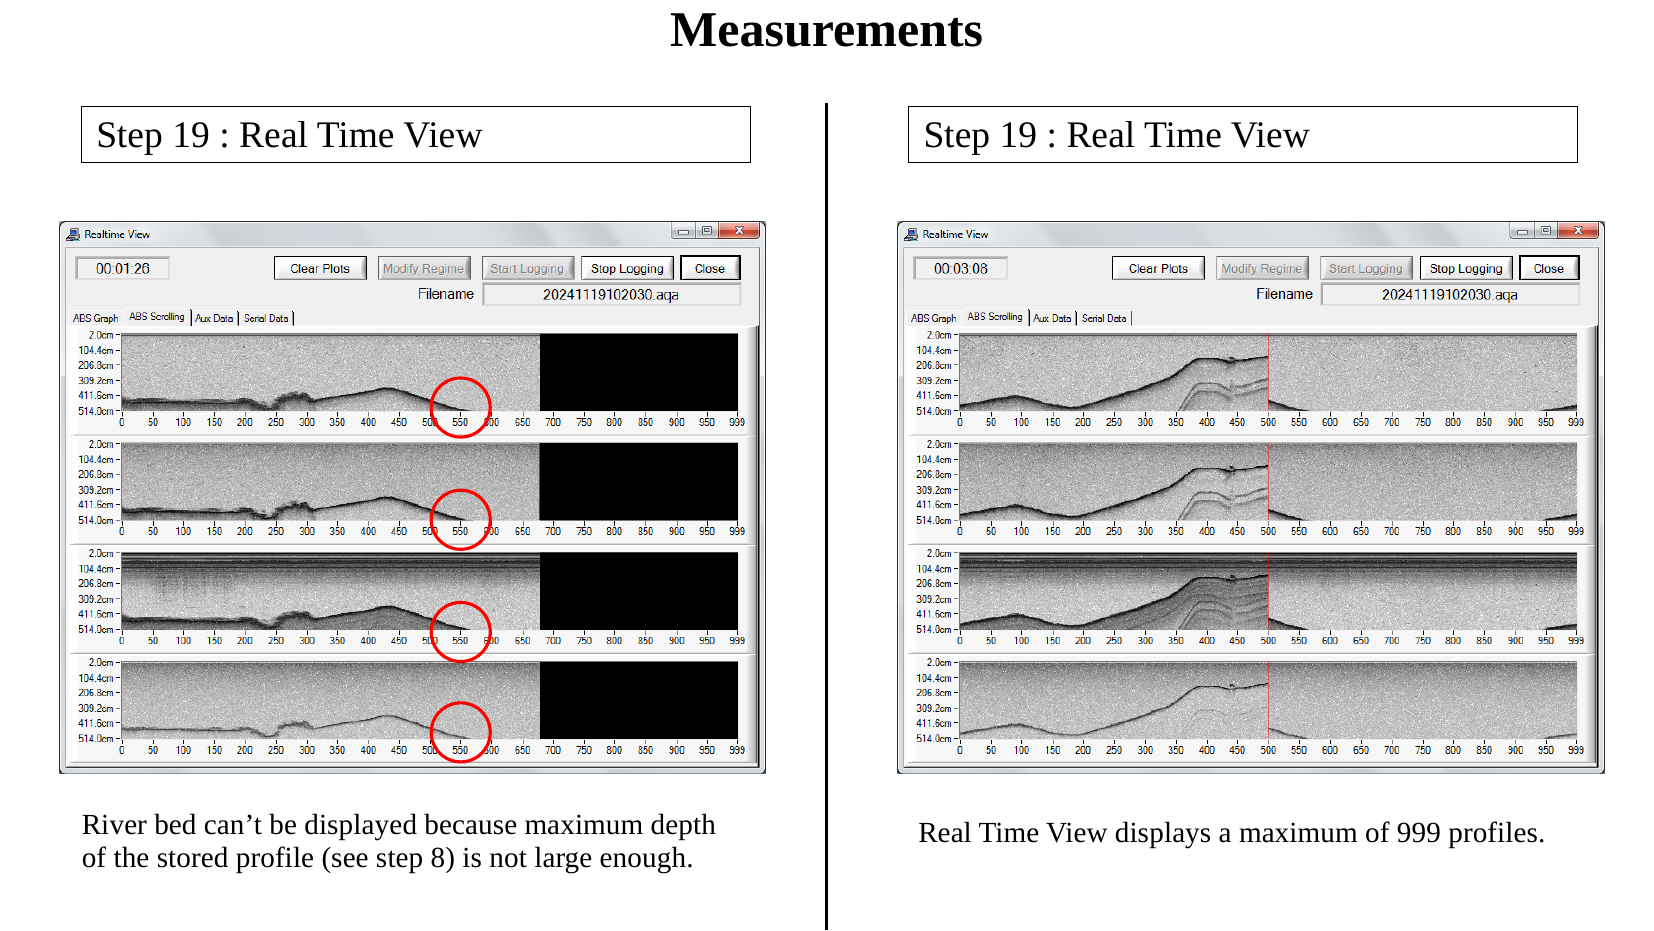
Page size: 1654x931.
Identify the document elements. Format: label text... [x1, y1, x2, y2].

text_box Step 19 : Real Time View [81, 106, 751, 163]
text_box River bed can’t be displayed because maximum depth of the stored profile (see step 8) is not large enough. [67, 801, 753, 913]
picture [897, 221, 1607, 774]
text_box Step 19 : Real Time View [908, 106, 1578, 163]
picture [59, 221, 768, 774]
text_box Real Time View displays a maximum of 999 profiles. [903, 809, 1583, 857]
text_box Measurements [0, 0, 1654, 65]
